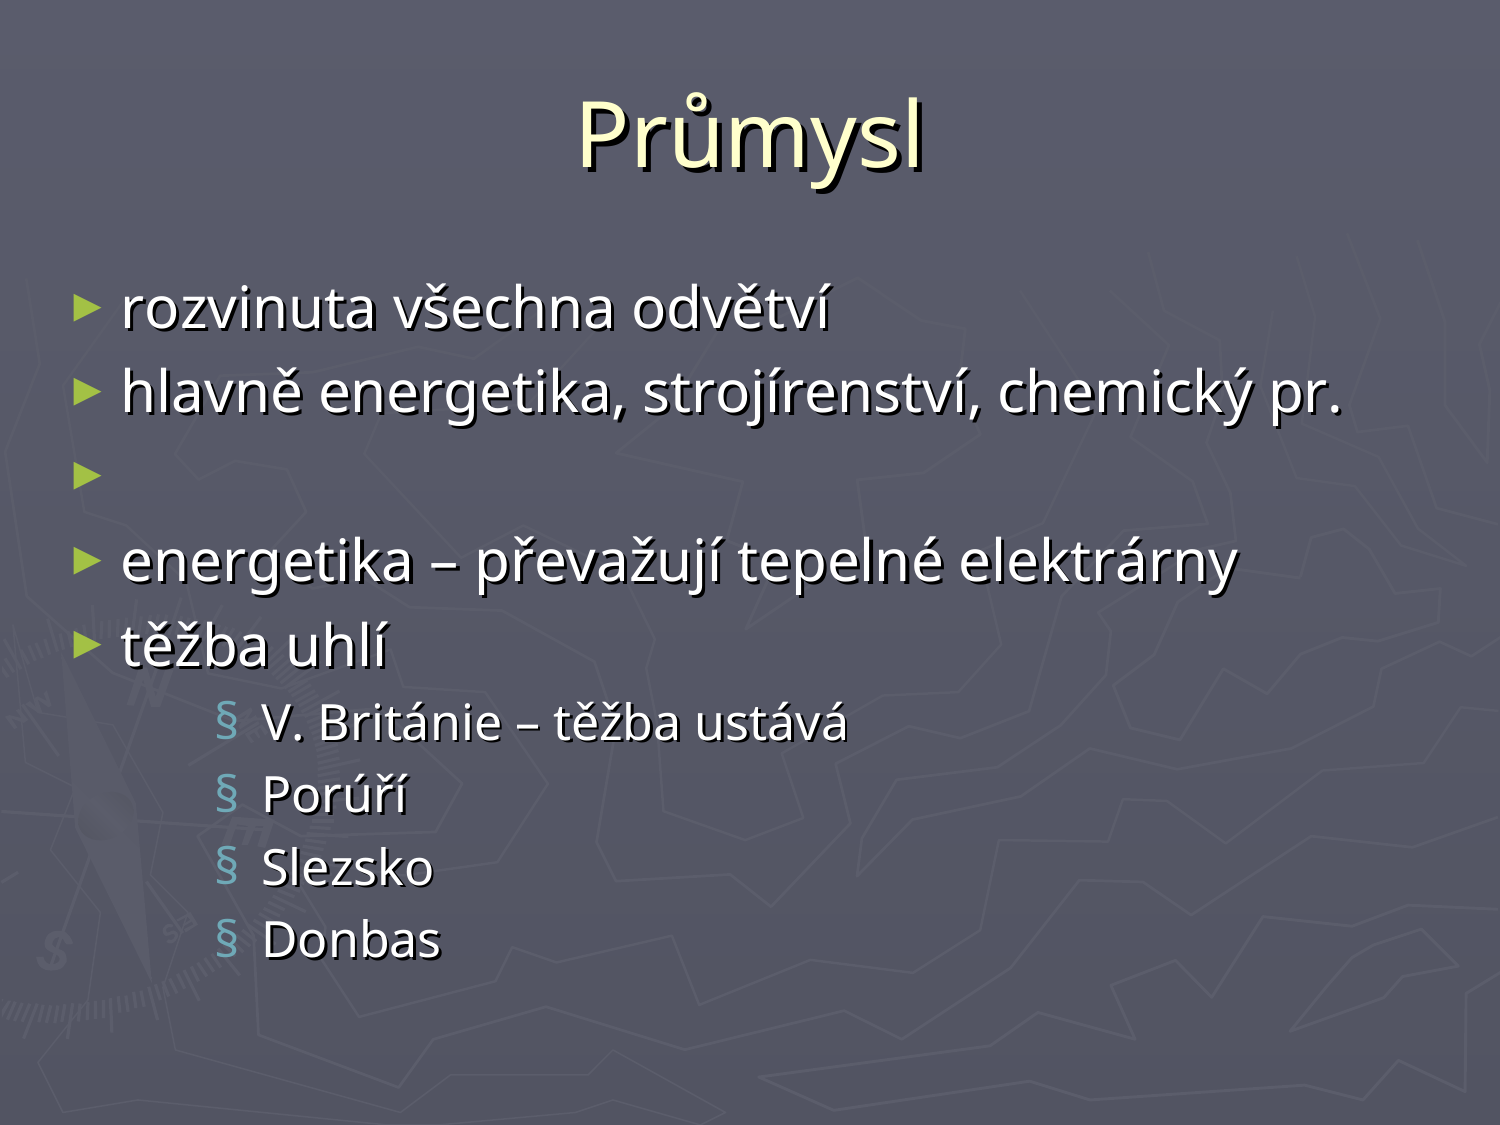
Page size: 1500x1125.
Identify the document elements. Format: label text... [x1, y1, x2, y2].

list rozvinuta všechna odvětví hlavně energetika, strojírenství, chemický pr. energetika – převažují tepelné elektrárny těžba uhlí V. Británie – těžba ustává Porúří Slezsko Donbas [49, 262, 1451, 1001]
title Průmysl [49, 37, 1451, 225]
